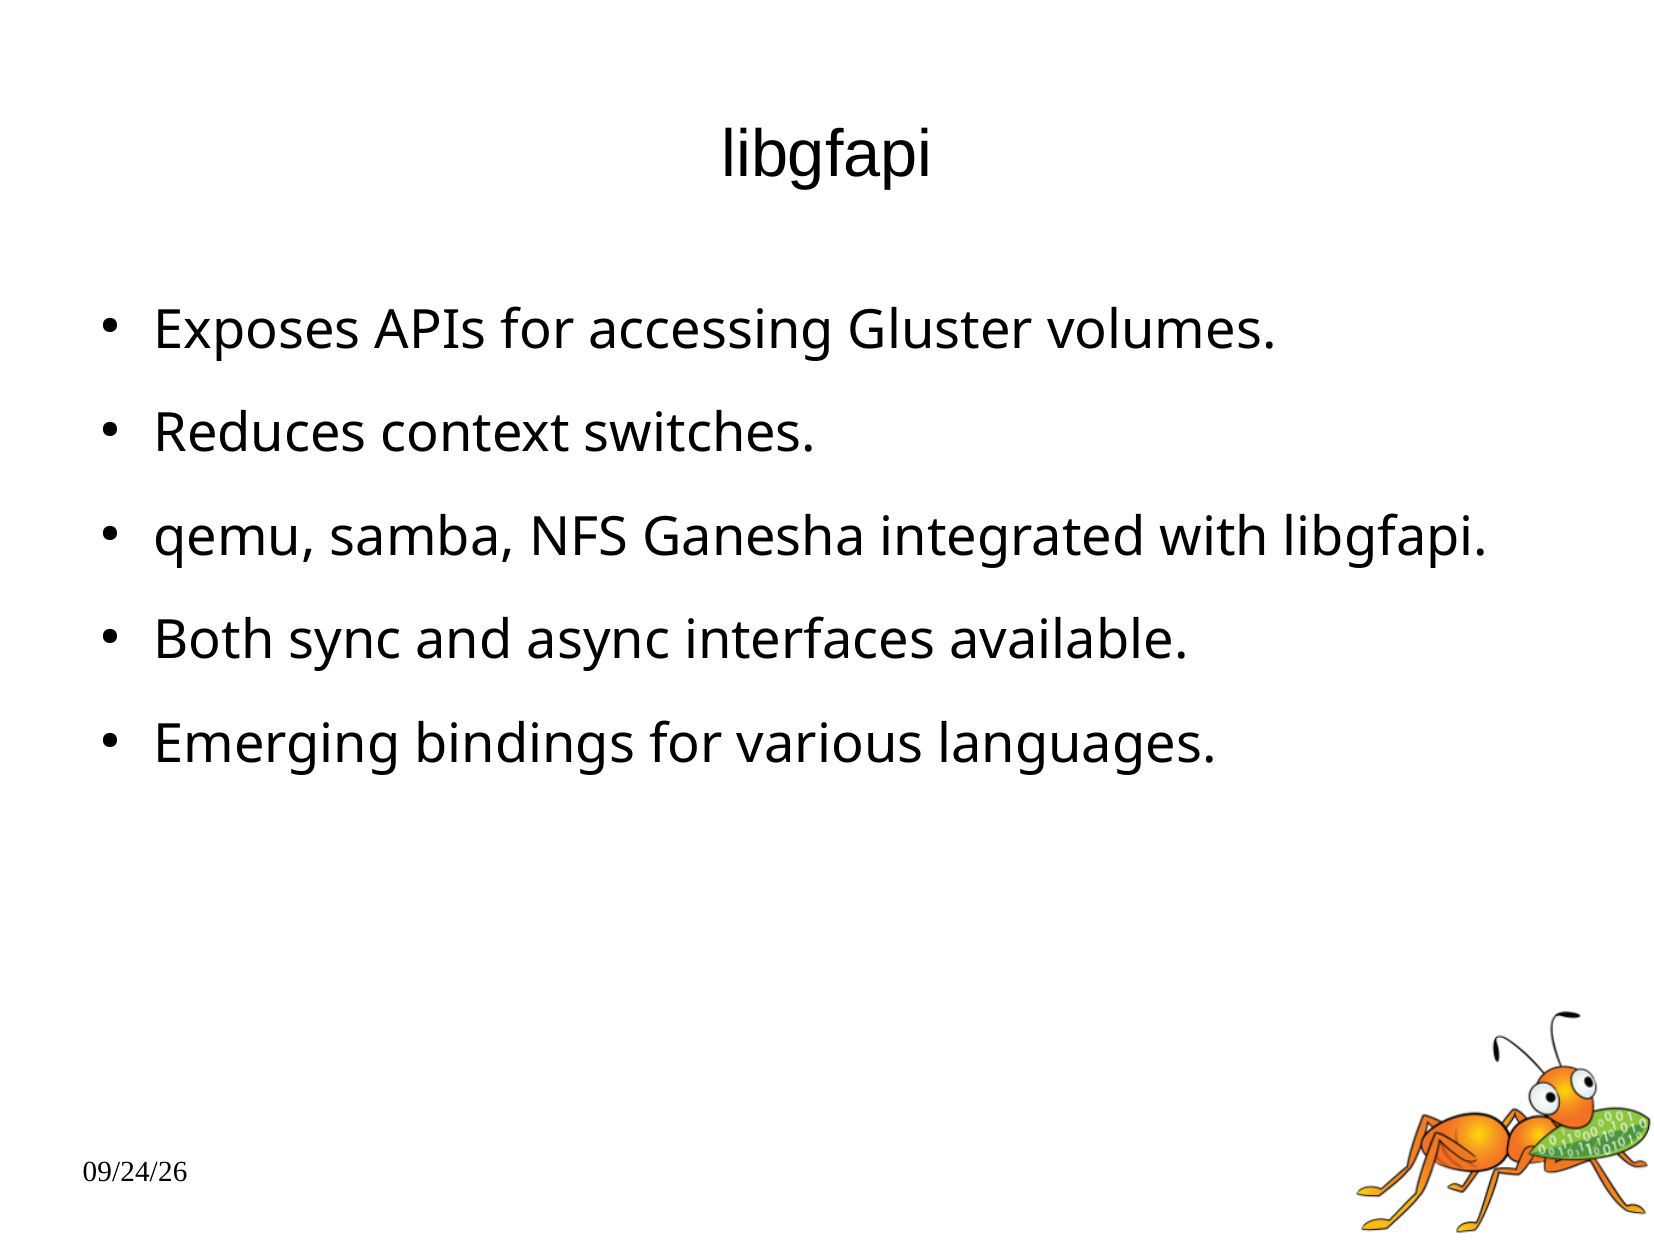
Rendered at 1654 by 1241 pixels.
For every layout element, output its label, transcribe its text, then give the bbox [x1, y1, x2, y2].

list Exposes APIs for accessing Gluster volumes. Reduces context switches. qemu, samba, NFS Ganesha integrated with libgfapi. Both sync and async interfaces available. Emerging bindings for various languages. [82, 290, 1571, 1081]
title libgfapi [82, 49, 1571, 257]
picture [1353, 1009, 1654, 1235]
